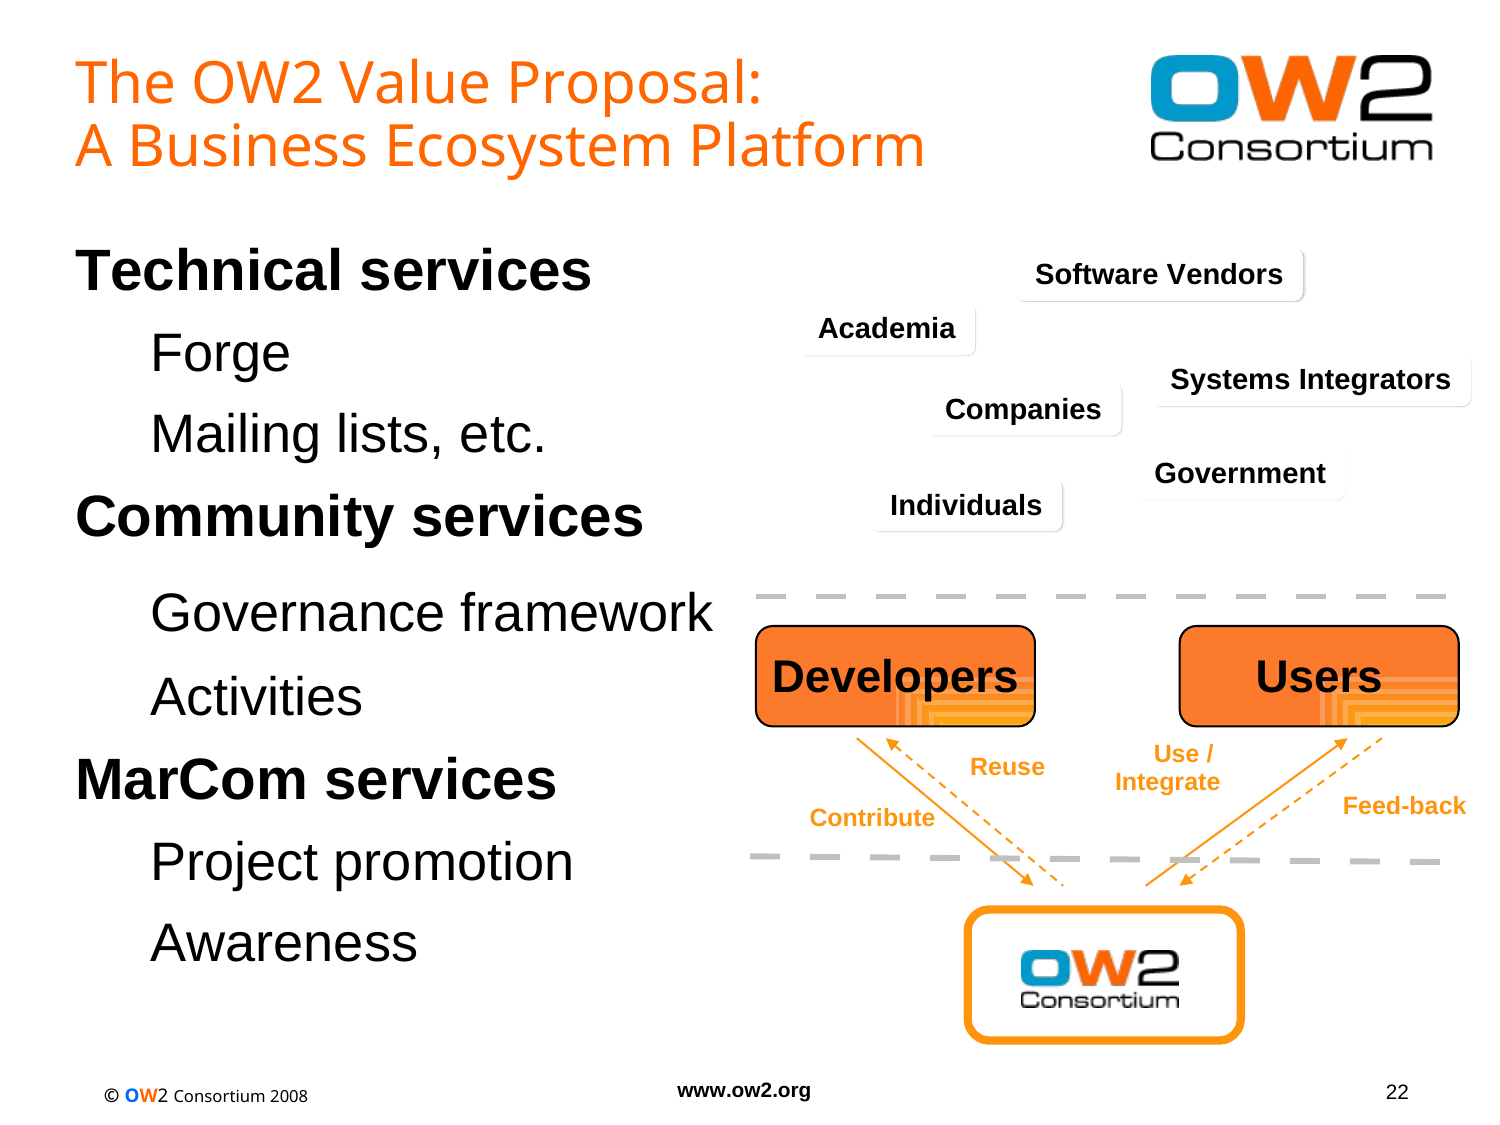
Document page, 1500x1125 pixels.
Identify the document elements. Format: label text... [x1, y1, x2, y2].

text_box Use / Integrate [1099, 731, 1236, 804]
picture [1175, 55, 1433, 161]
text_box Academia [798, 302, 976, 356]
text_box Companies [925, 382, 1122, 436]
text_box Users [1179, 625, 1459, 727]
text_box Software Vendors [1015, 247, 1303, 302]
text_box Developers [755, 625, 1035, 727]
picture [1032, 959, 1059, 978]
text_box [967, 909, 1241, 1041]
text_box Government [1135, 446, 1346, 500]
picture [1175, 72, 1218, 105]
text_box Individuals [870, 478, 1063, 532]
list Technical services Forge Mailing lists, etc. Community services Governance framework Activities MarCom services Project promotion Awareness [75, 262, 734, 1051]
text_box Contribute [794, 796, 951, 840]
text_box Systems Integrators [1151, 353, 1471, 407]
picture [1021, 950, 1030, 958]
text_box Reuse [955, 745, 1061, 789]
text_box Feed-back [1328, 783, 1482, 828]
title The OW2 Value Proposal: A Business Ecosystem Platform [74, 45, 1175, 208]
picture [1021, 950, 1179, 1008]
